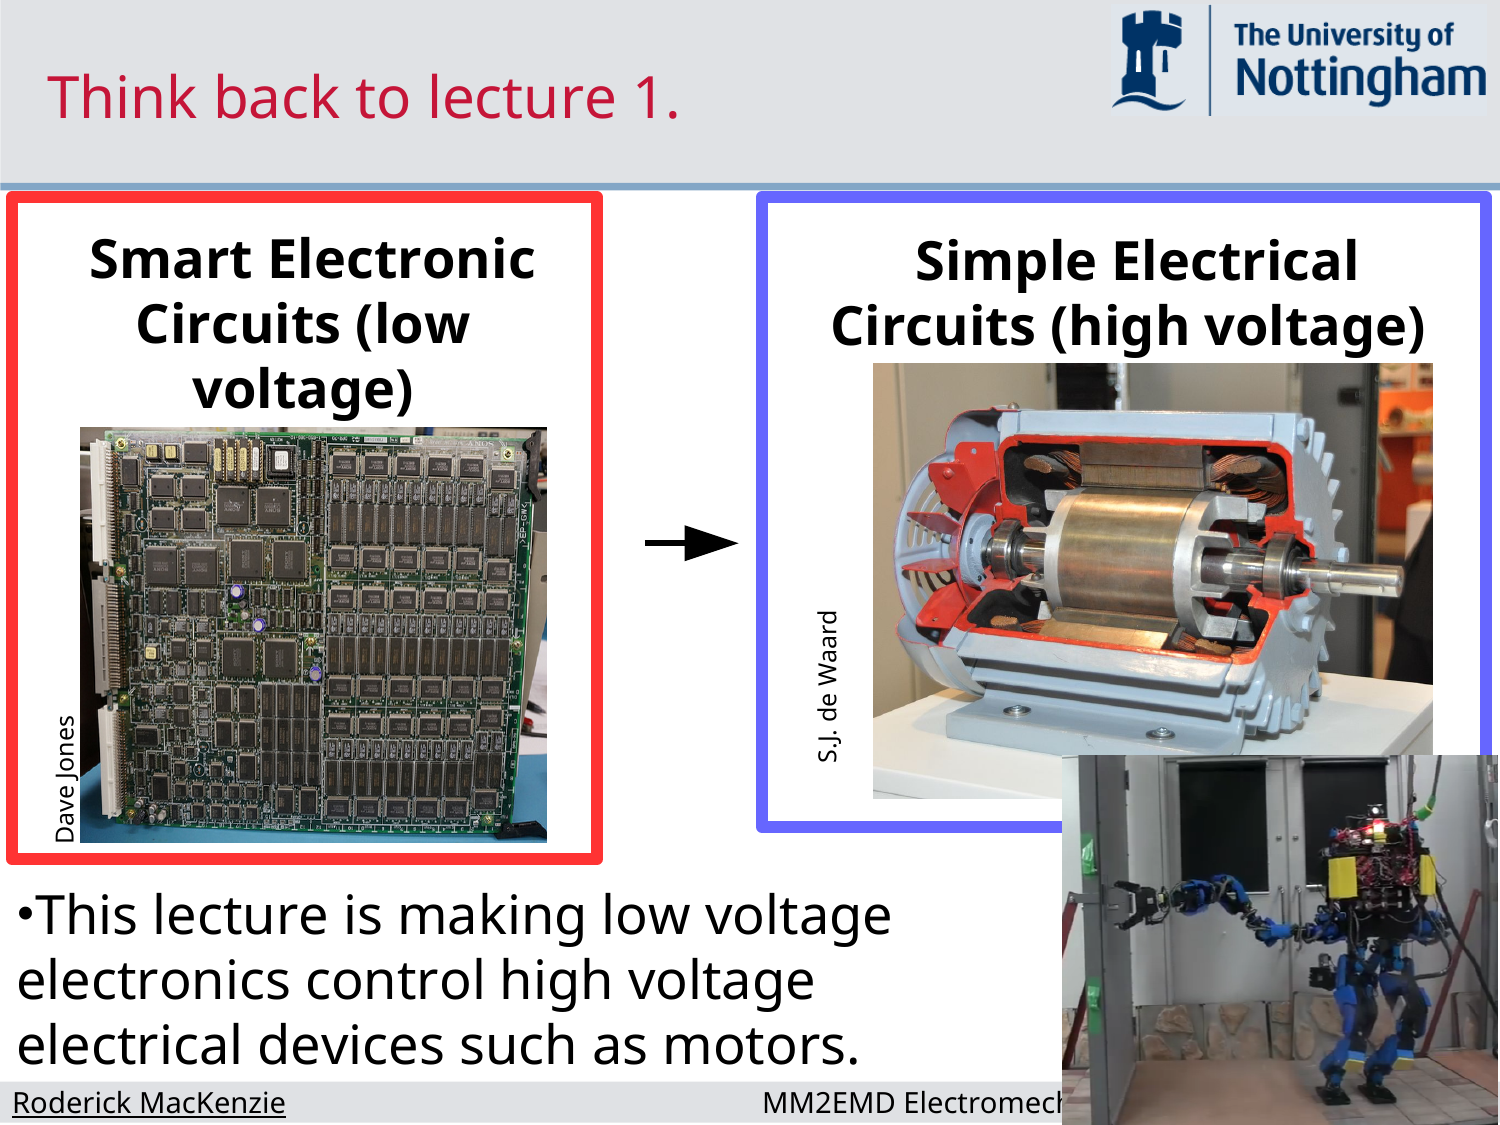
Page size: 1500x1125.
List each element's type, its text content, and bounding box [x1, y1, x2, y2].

text_box S.J. de Waard [803, 363, 874, 787]
picture [1111, 4, 1487, 116]
title Think back to lecture 1. [32, 20, 1109, 172]
text_box Simple Electrical Circuits (high voltage) [771, 218, 1480, 364]
picture [873, 363, 1498, 1125]
text_box This lecture is making low voltage electronics control high voltage electrical devices such as motors. [1, 873, 1059, 1083]
text_box Smart Electronic Circuits (low voltage) [18, 217, 591, 428]
text_box Dave Jones [41, 444, 112, 853]
picture [80, 428, 547, 844]
text_box Dave Jones [41, 865, 112, 869]
